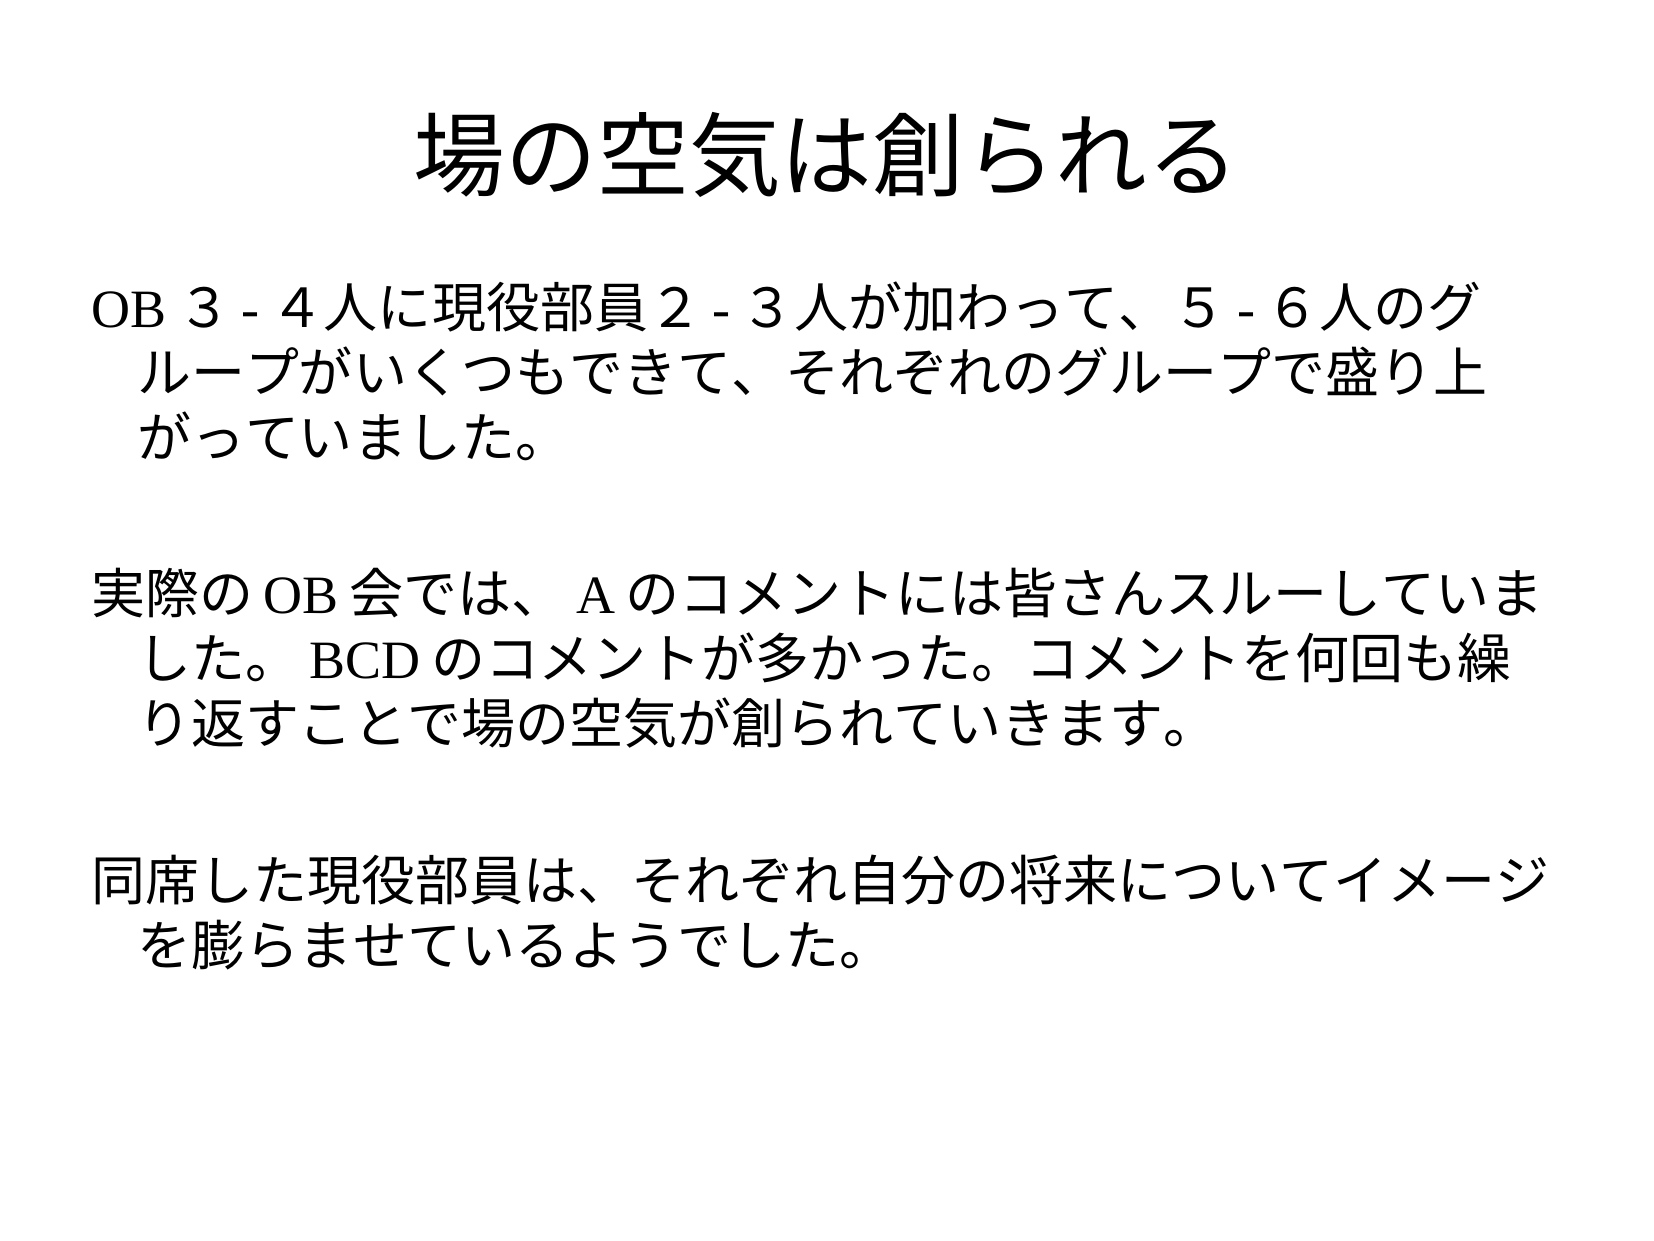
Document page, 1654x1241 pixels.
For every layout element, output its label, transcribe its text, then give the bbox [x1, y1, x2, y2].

title 場の空気は創られる [82, 49, 1571, 257]
list OB３-４人に現役部員２-３人が加わって、５-６人のグループがいくつもできて、それぞれのグループで盛り上がっていました。 実際のOB会では、Aのコメントには皆さんスルーしていました。BCDのコメントが多かった。コメントを何回も繰り返すことで場の空気が創られていきます。 同席した現役部員は、それぞれ自分の将来についてイメージを膨らませているようでした。 [76, 265, 1565, 985]
